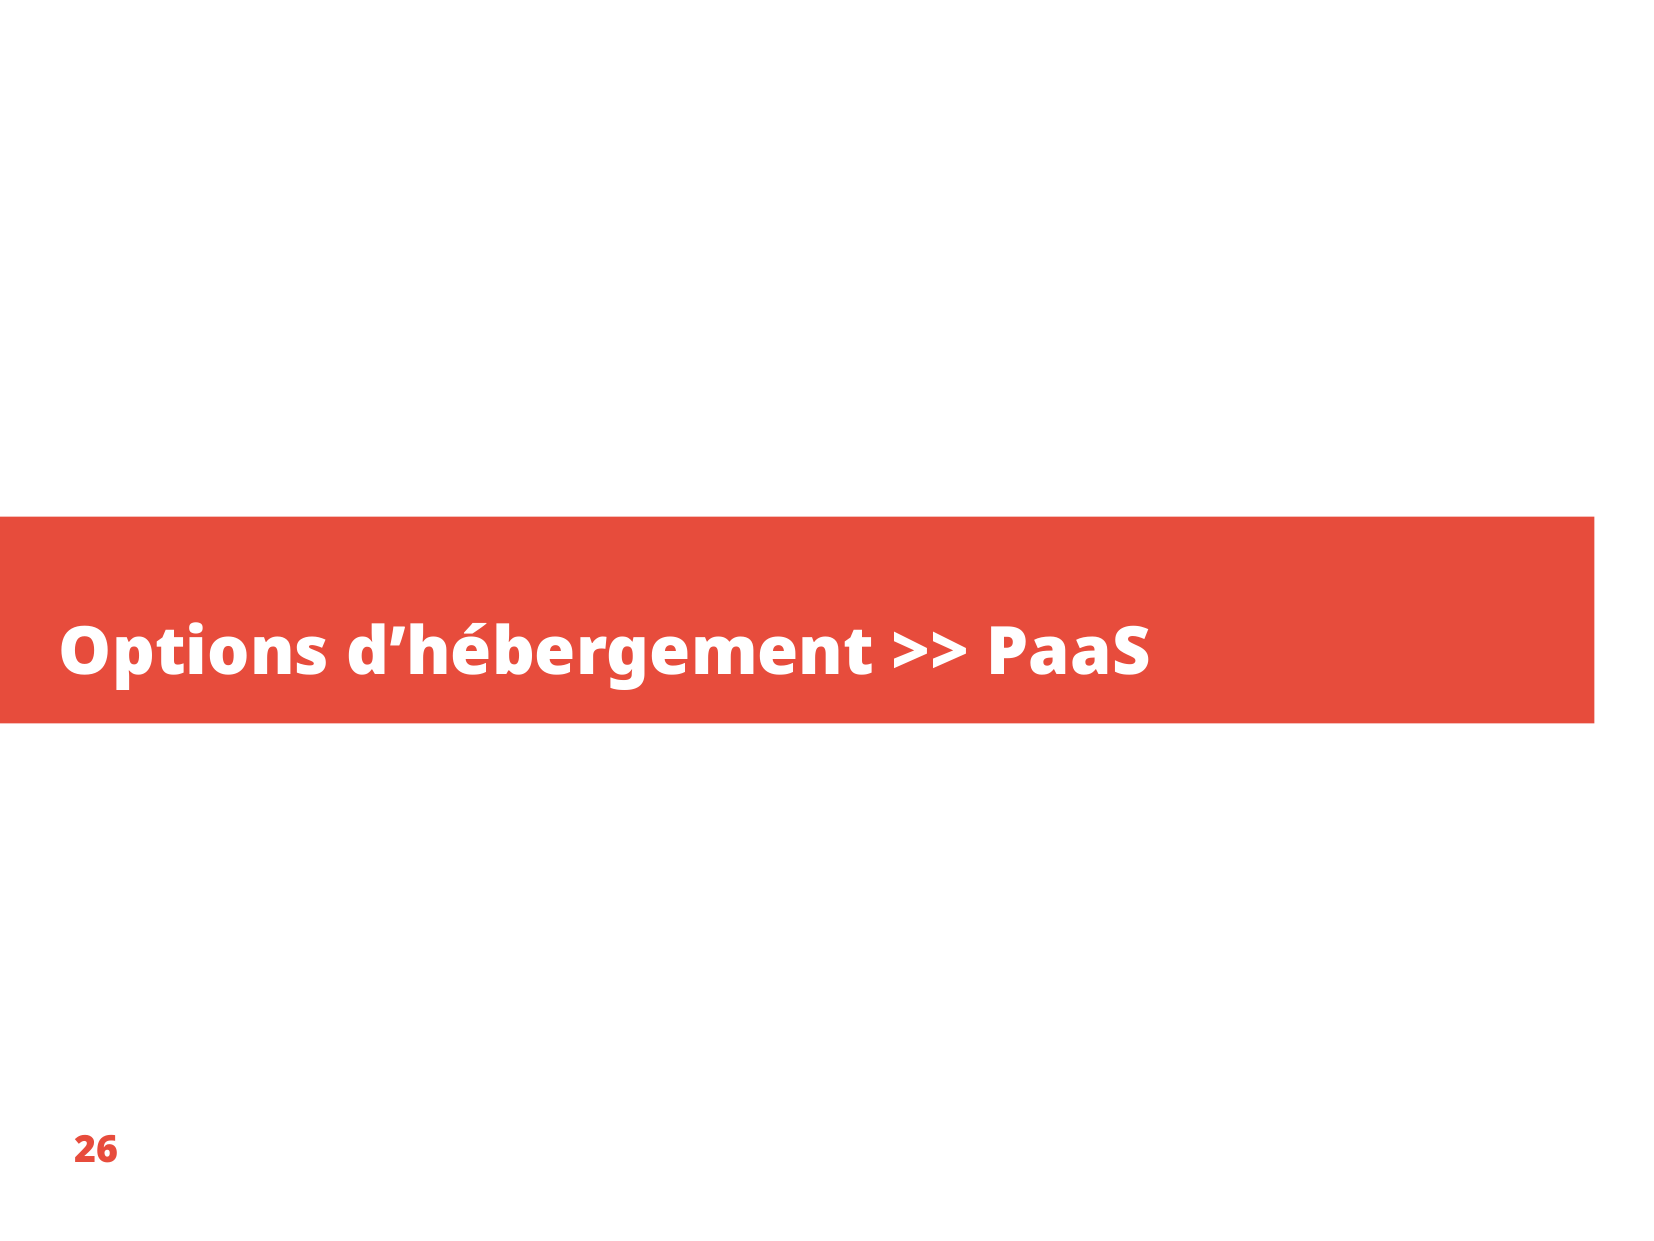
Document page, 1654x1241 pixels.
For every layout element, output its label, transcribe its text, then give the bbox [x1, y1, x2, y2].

title Options d’hébergement >> PaaS [59, 546, 1595, 694]
